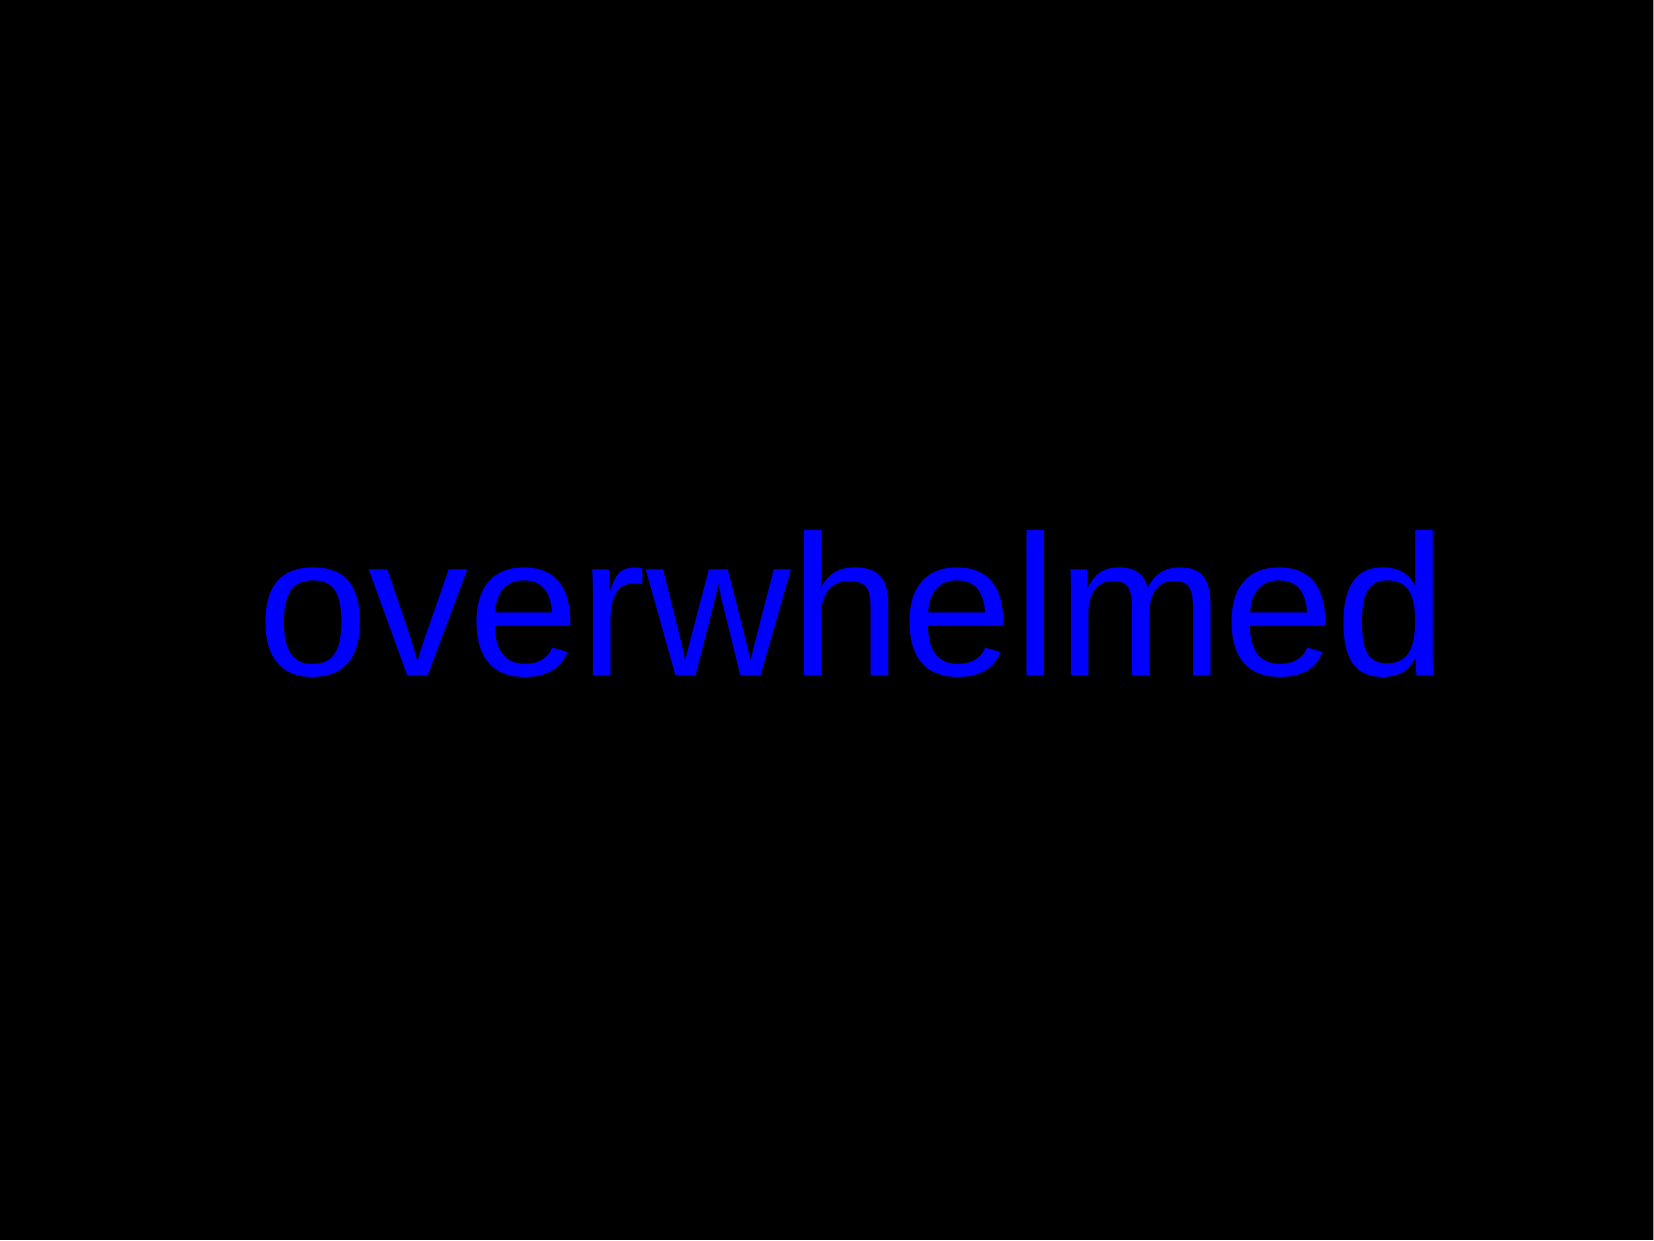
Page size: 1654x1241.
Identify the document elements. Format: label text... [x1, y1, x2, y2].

text_box overwhelmed [242, 487, 1463, 726]
